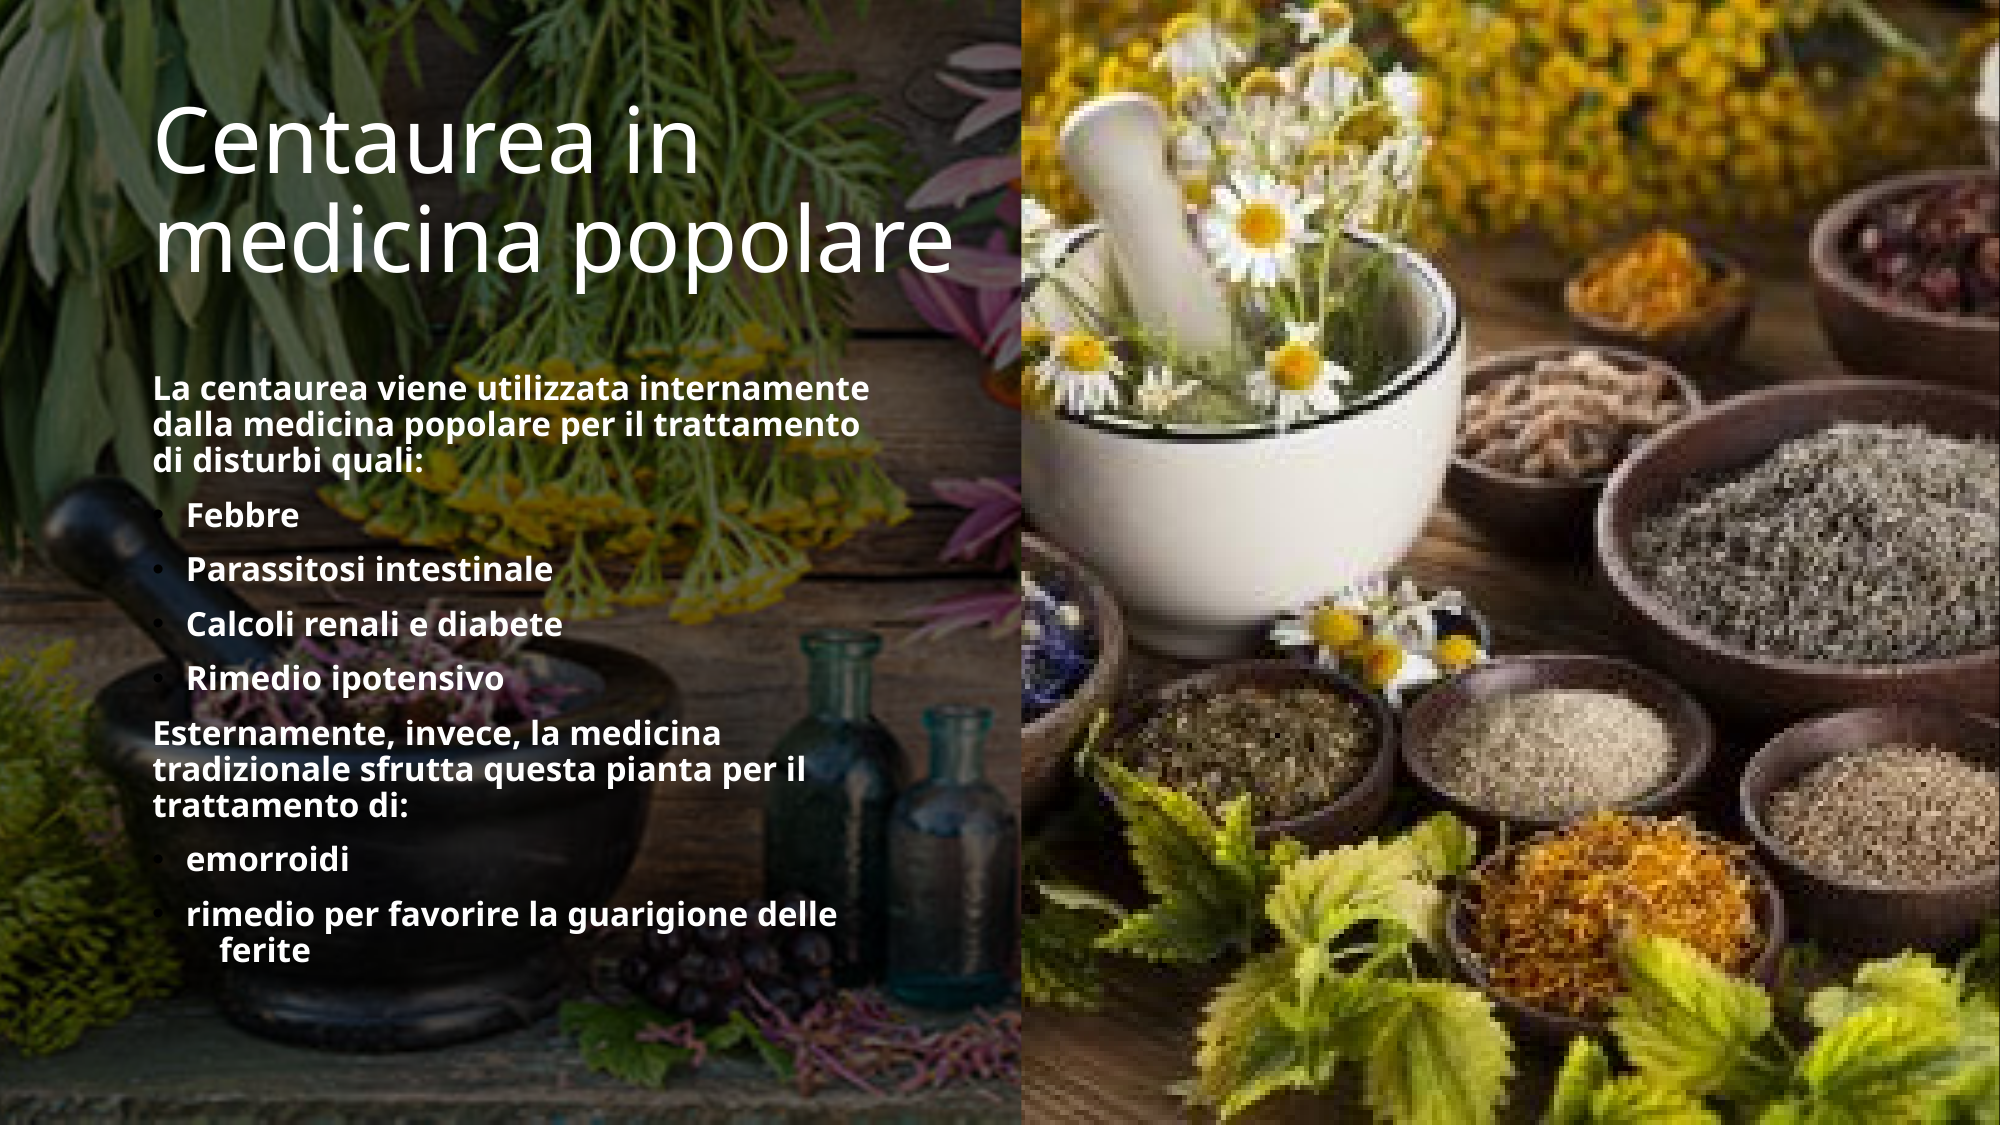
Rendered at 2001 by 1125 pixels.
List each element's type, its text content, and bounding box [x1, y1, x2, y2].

picture [0, 0, 2000, 1125]
list La centaurea viene utilizzata internamente dalla medicina popolare per il trattamento di disturbi quali: Febbre Parassitosi intestinale Calcoli renali e diabete Rimedio ipotensivo Esternamente, invece, la medicina tradizionale sfrutta questa pianta per il trattamento di: emorroidi rimedio per favorire la guarigione delle ferite [137, 364, 896, 1014]
title Centaurea in medicina popolare [137, 59, 999, 327]
